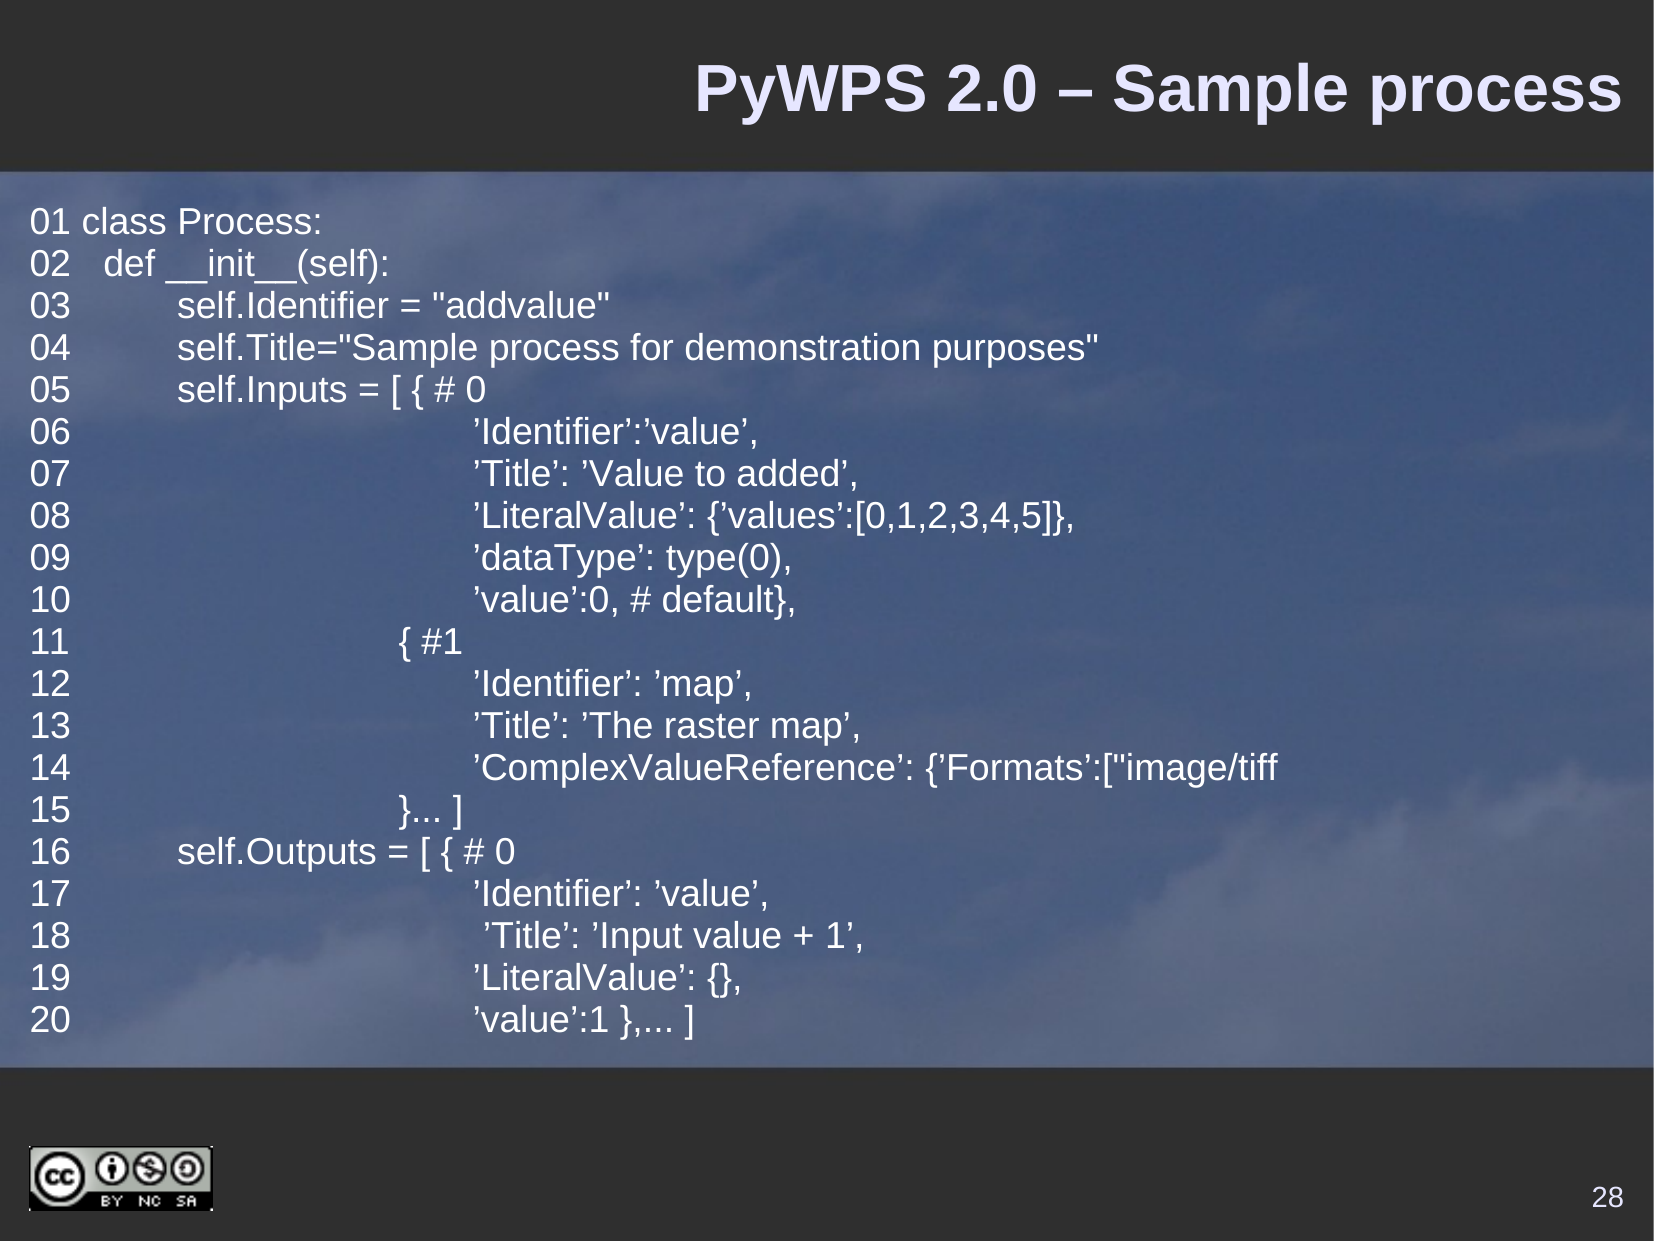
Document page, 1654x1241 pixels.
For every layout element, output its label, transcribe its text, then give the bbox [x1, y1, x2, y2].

title PyWPS 2.0 – Sample process [29, 29, 1625, 148]
picture [0, 0, 1654, 1241]
subtitle 01 class Process: 02 def __init__(self): 03 self.Identifier = "addvalue" 04 self.Title="Sample process for demonstration purposes" 05 self.Inputs = [ { # 0 06 ’Identifier’:’value’, 07 ’Title’: ’Value to added’, 08 ’LiteralValue’: {’values’:[0,1,2,3,4,5]}, 09 ’dataType’: type(0), 10 ’value’:0, # default}, 11 { #1 12 ’Identifier’: ’map’, 13 ’Title’: ’The raster map’, 14 ’ComplexValueReference’: {’Formats’:["image/tiff 15 }... ] 16 self.Outputs = [ { # 0 17 ’Identifier’: ’value’, 18 ’Title’: ’Input value + 1’, 19 ’LiteralValue’: {}, 20 ’value’:1 },... ] [29, 197, 1625, 1043]
